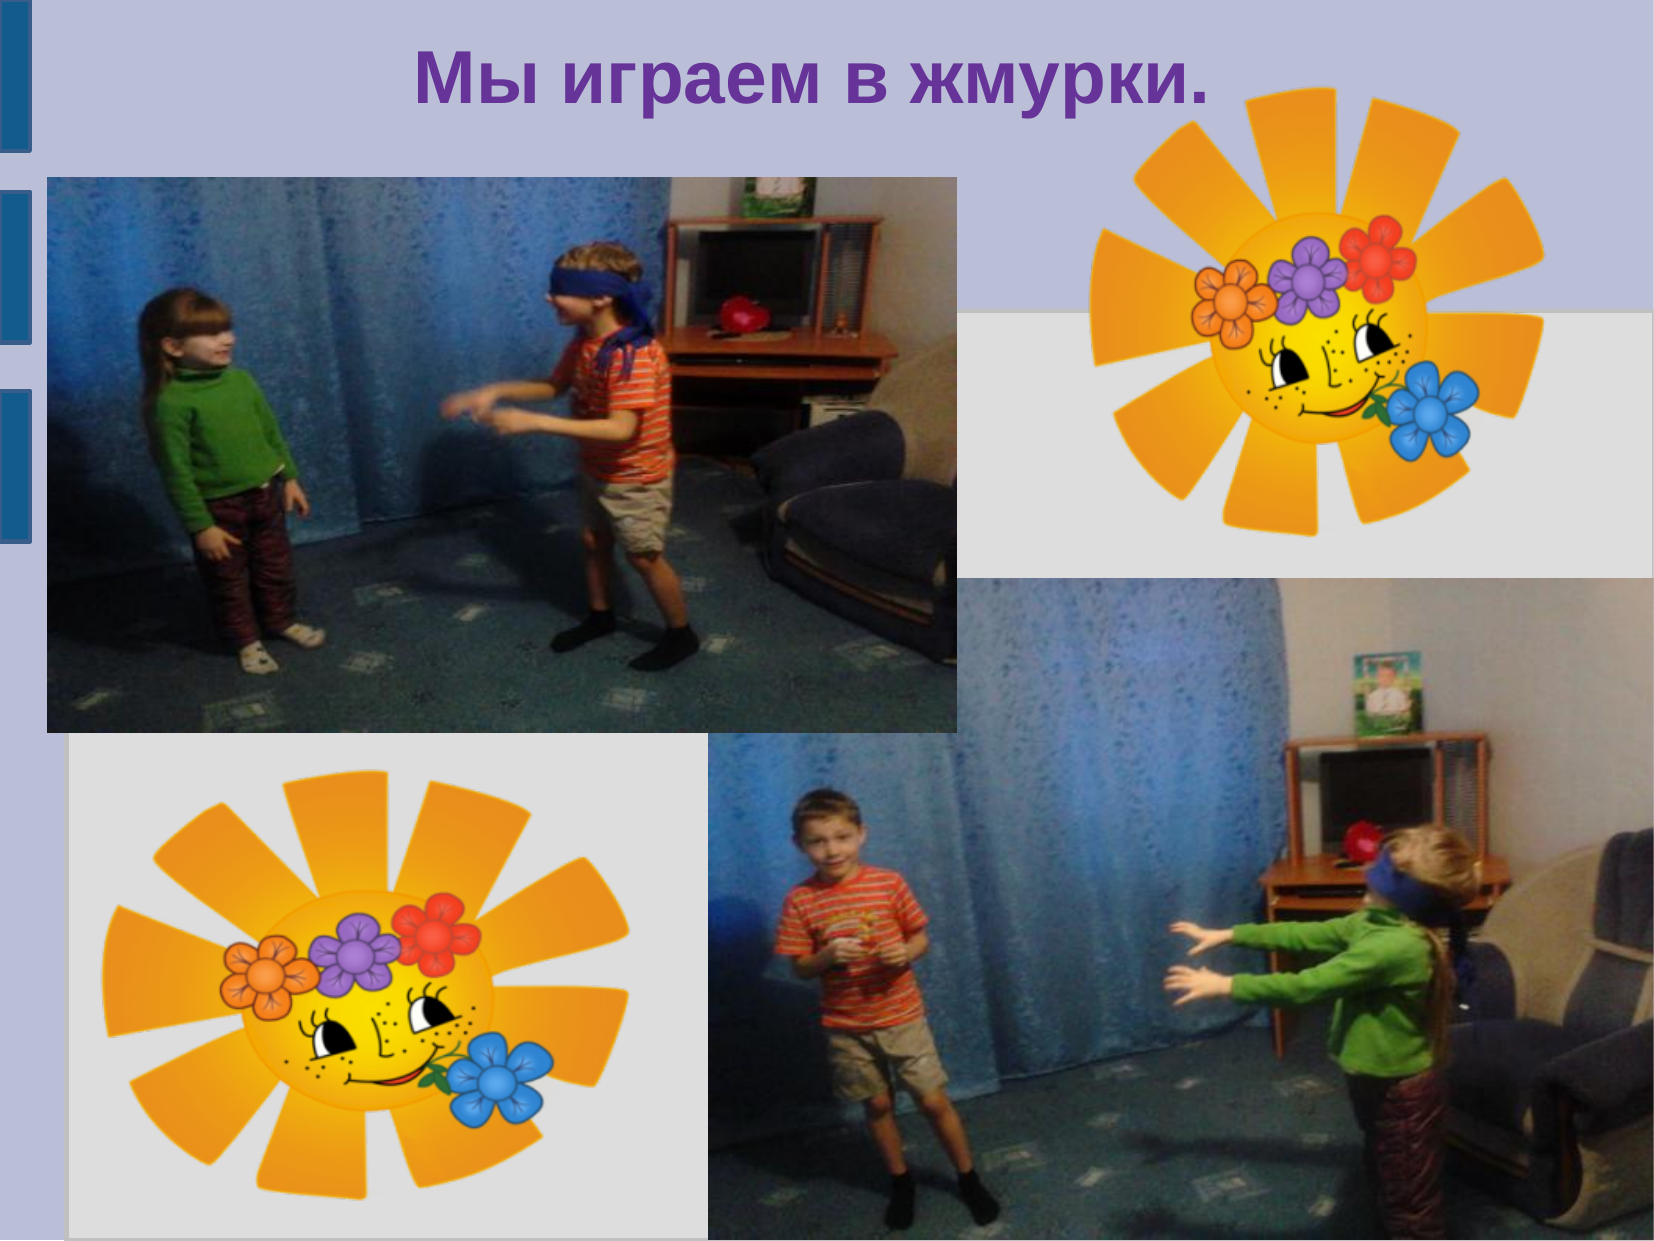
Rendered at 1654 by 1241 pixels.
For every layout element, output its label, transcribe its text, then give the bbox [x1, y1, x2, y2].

picture [1062, 47, 1583, 567]
title Мы играем в жмурки. [106, 0, 1519, 178]
picture [47, 177, 1654, 1241]
